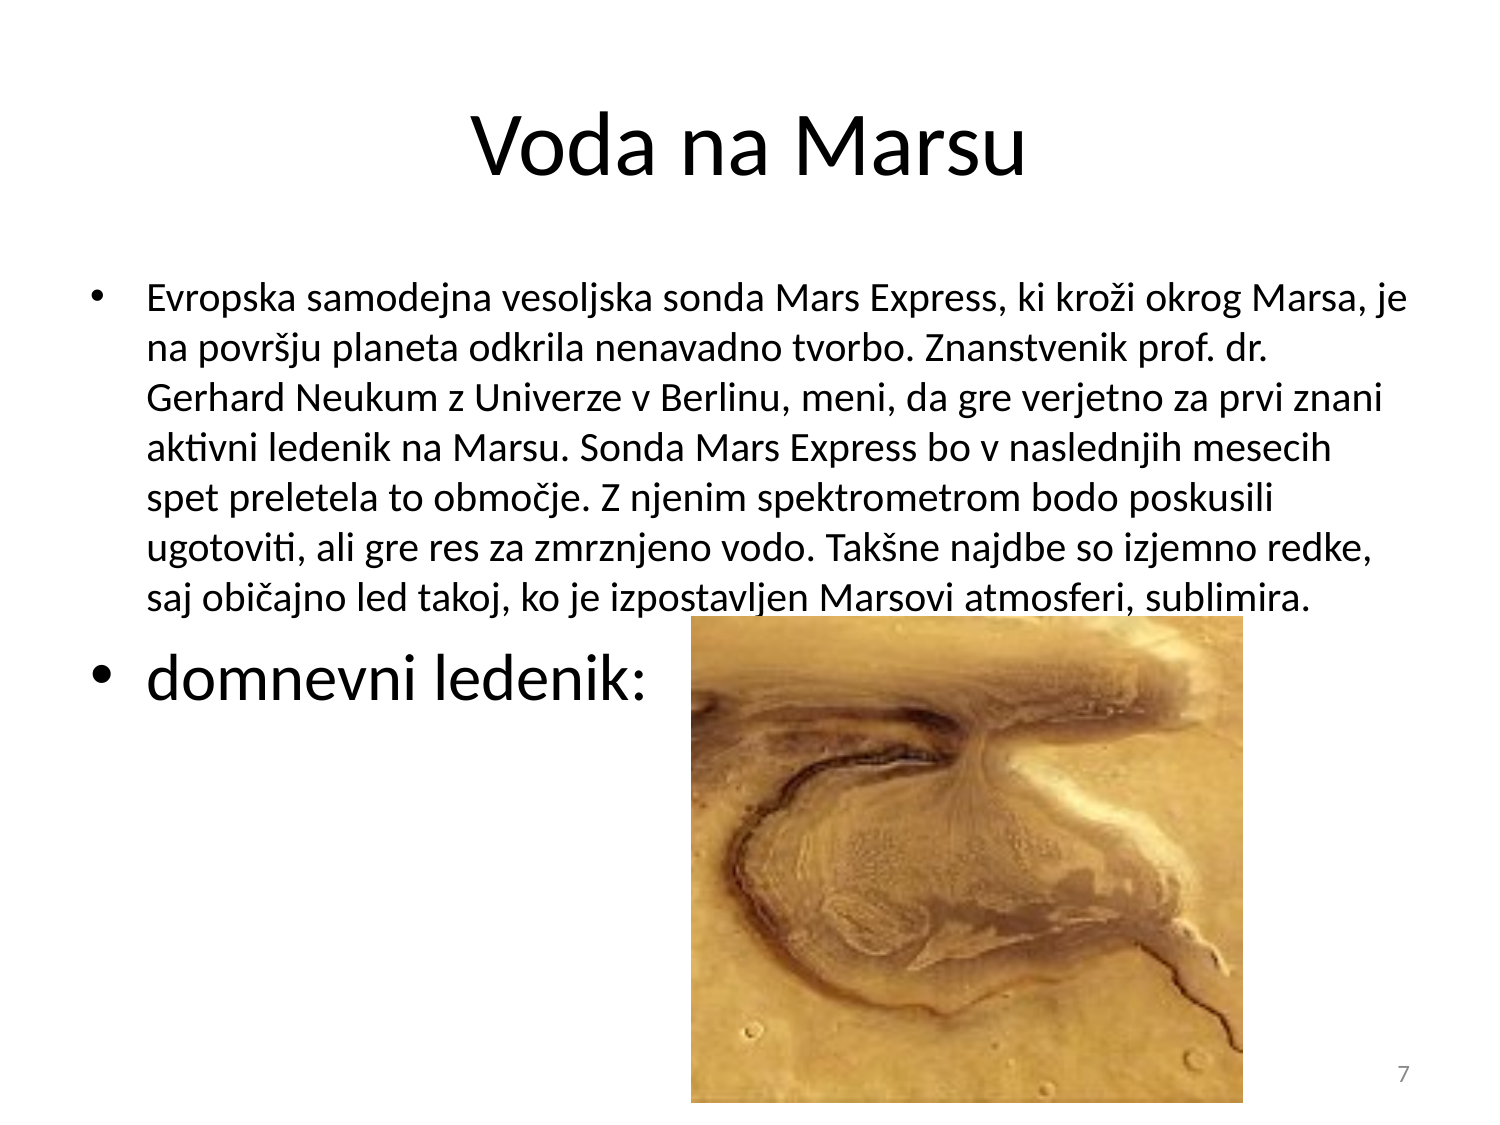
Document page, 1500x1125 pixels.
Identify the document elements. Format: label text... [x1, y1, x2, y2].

list Evropska samodejna vesoljska sonda Mars Express, ki kroži okrog Marsa, je na površju planeta odkrila nenavadno tvorbo. Znanstvenik prof. dr. Gerhard Neukum z Univerze v Berlinu, meni, da gre verjetno za prvi znani aktivni ledenik na Marsu. Sonda Mars Express bo v naslednjih mesecih spet preletela to območje. Z njenim spektrometrom bodo poskusili ugotoviti, ali gre res za zmrznjeno vodo. Takšne najdbe so izjemno redke, saj običajno led takoj, ko je izpostavljen Marsovi atmosferi, sublimira. domnevni ledenik: [75, 262, 1425, 1005]
picture [691, 616, 1243, 1103]
title Voda na Marsu [75, 45, 1425, 233]
slide_number <number> [1243, 1042, 1425, 1103]
